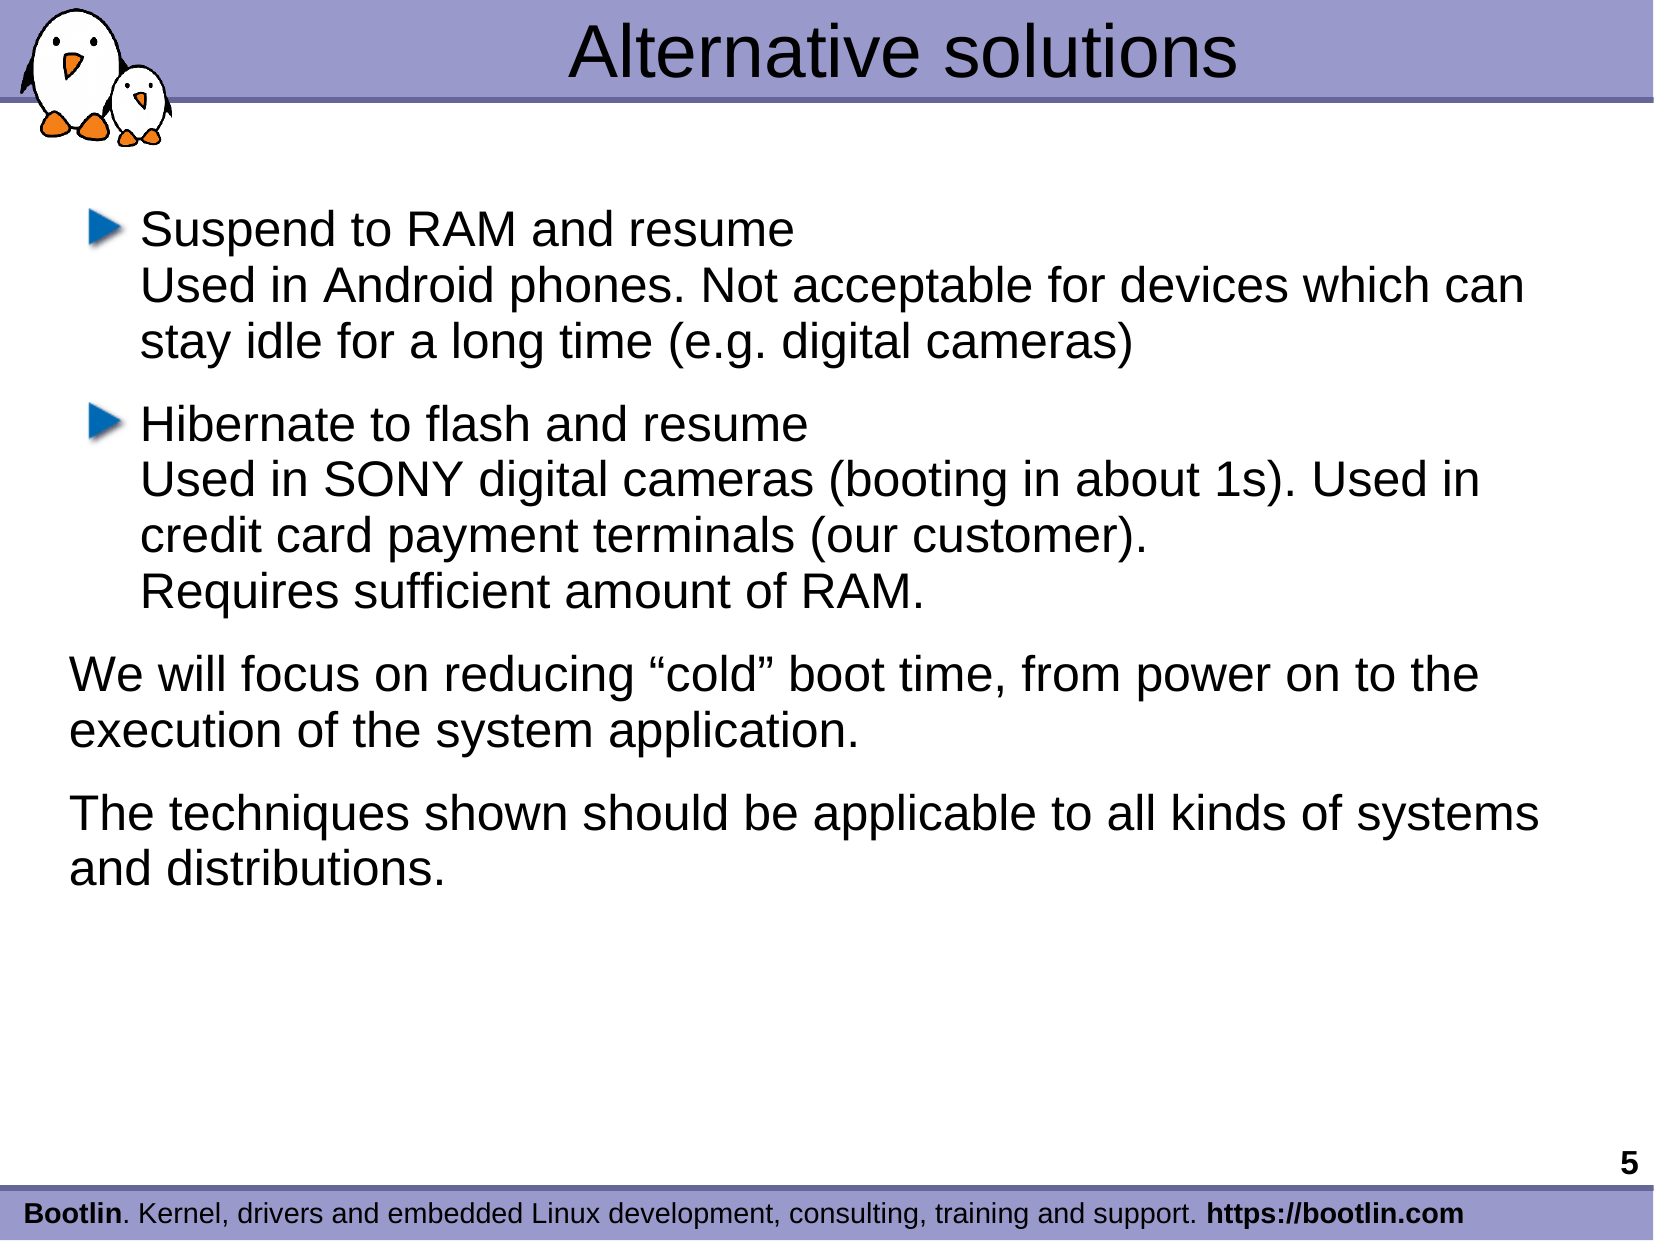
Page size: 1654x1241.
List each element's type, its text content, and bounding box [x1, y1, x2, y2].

list Suspend to RAM and resume Used in Android phones. Not acceptable for devices which can stay idle for a long time (e.g. digital cameras) Hibernate to flash and resume Used in SONY digital cameras (booting in about 1s). Used in credit card payment terminals (our customer). Requires sufficient amount of RAM. We will focus on reducing “cold” boot time, from power on to the execution of the system application. The techniques shown should be applicable to all kinds of systems and distributions. [68, 201, 1592, 1118]
title Alternative solutions [178, 5, 1631, 97]
picture [20, 8, 172, 147]
